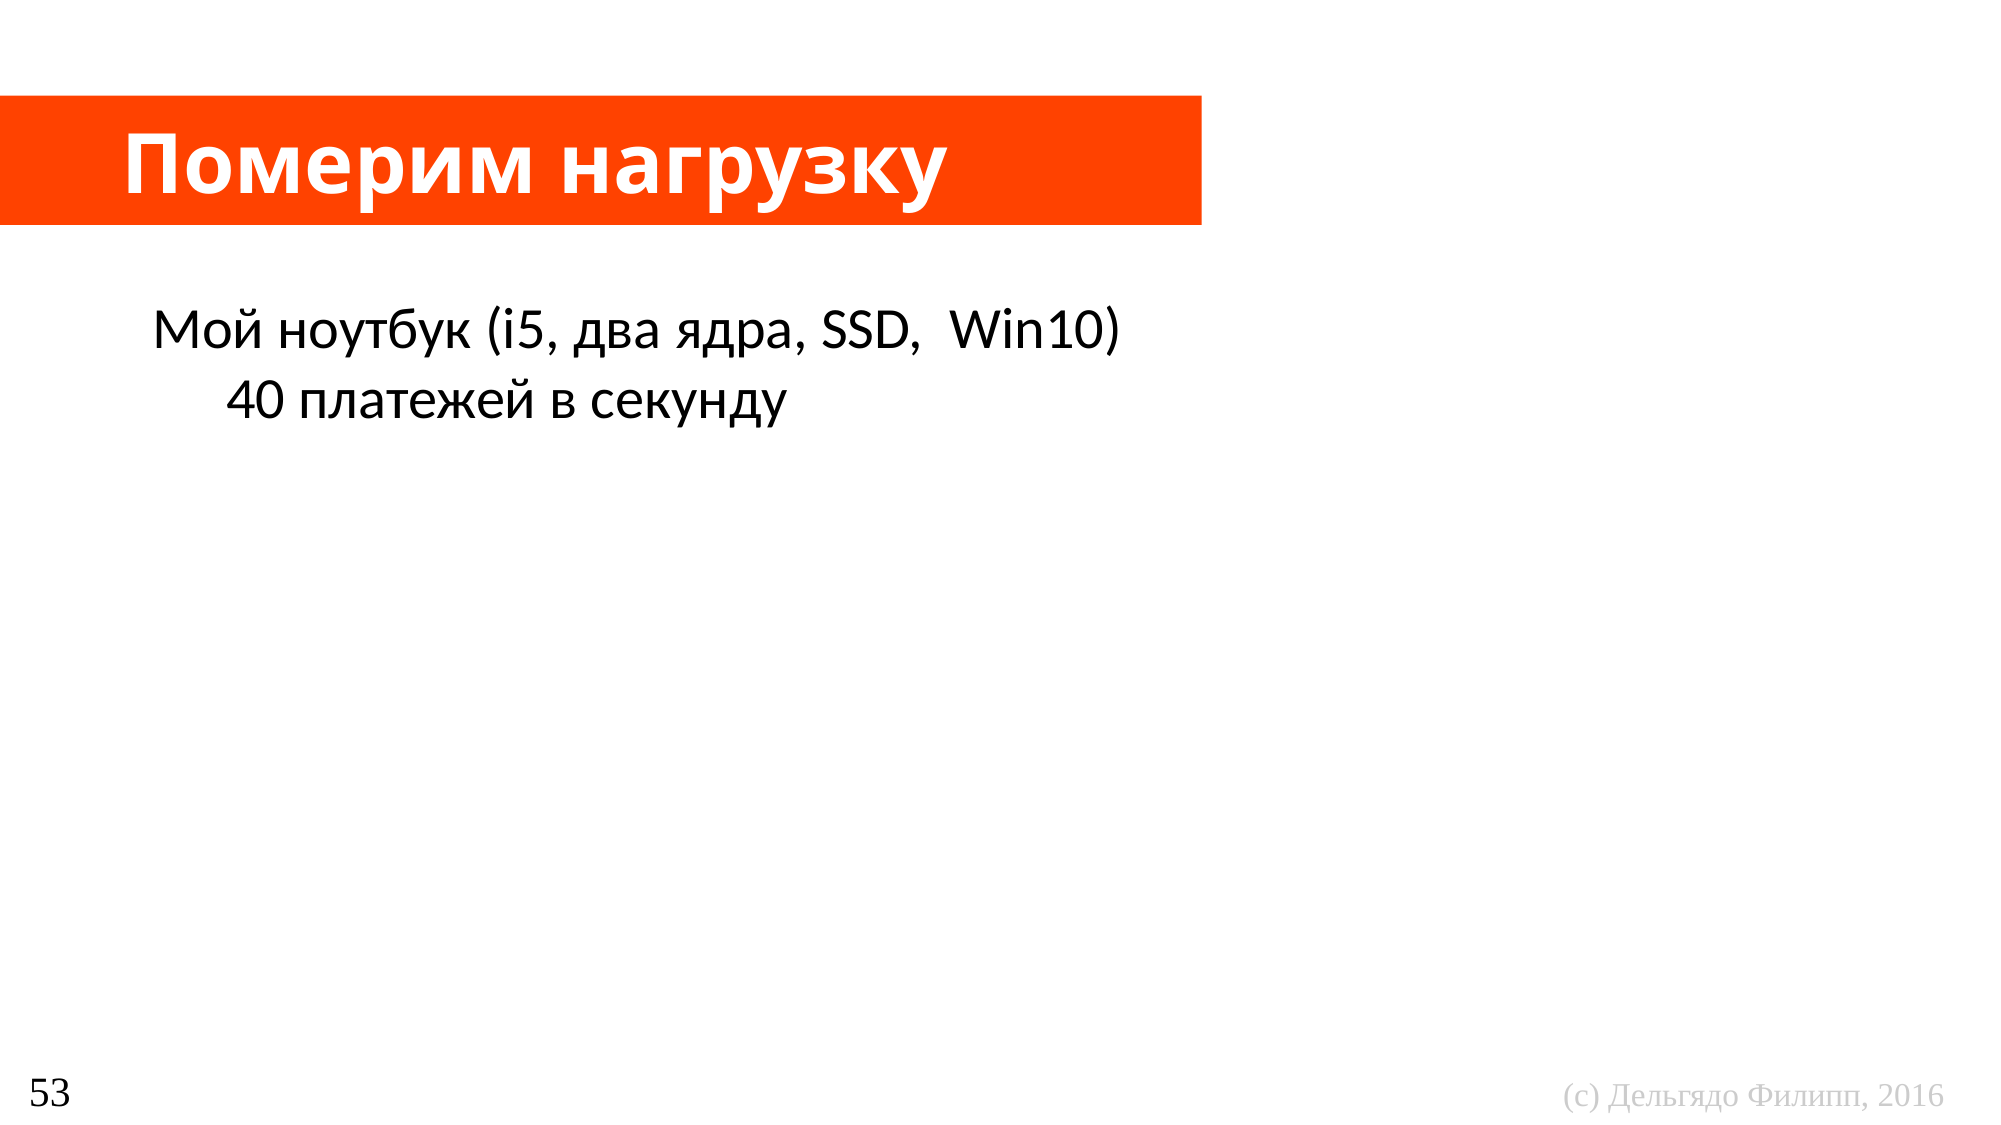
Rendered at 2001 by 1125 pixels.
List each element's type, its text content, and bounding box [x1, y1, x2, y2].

title Померим нагрузку [0, 95, 1202, 225]
list Мой ноутбук (i5, два ядра, SSD, Win10) 40 платежей в секунду [137, 282, 1863, 1014]
